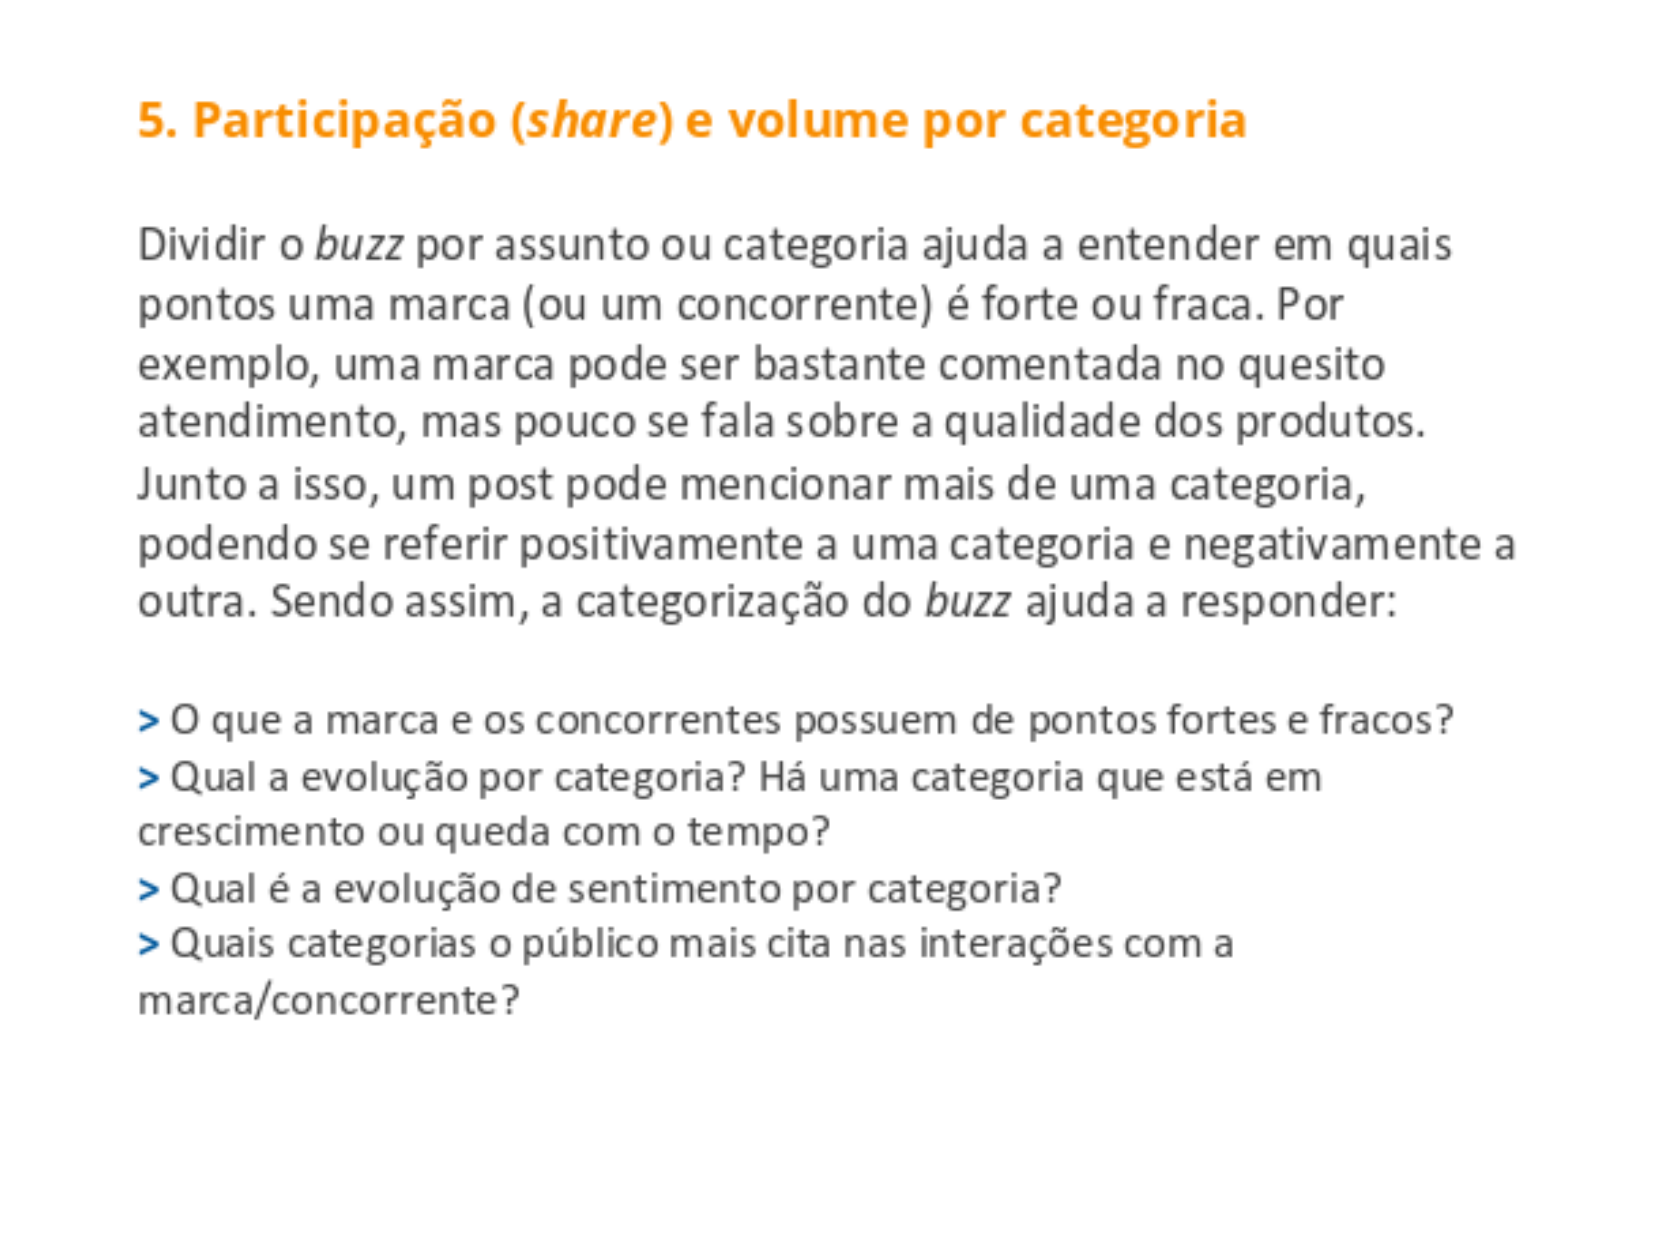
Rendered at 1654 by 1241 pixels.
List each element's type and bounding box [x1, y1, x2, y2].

picture [70, 70, 1568, 1075]
